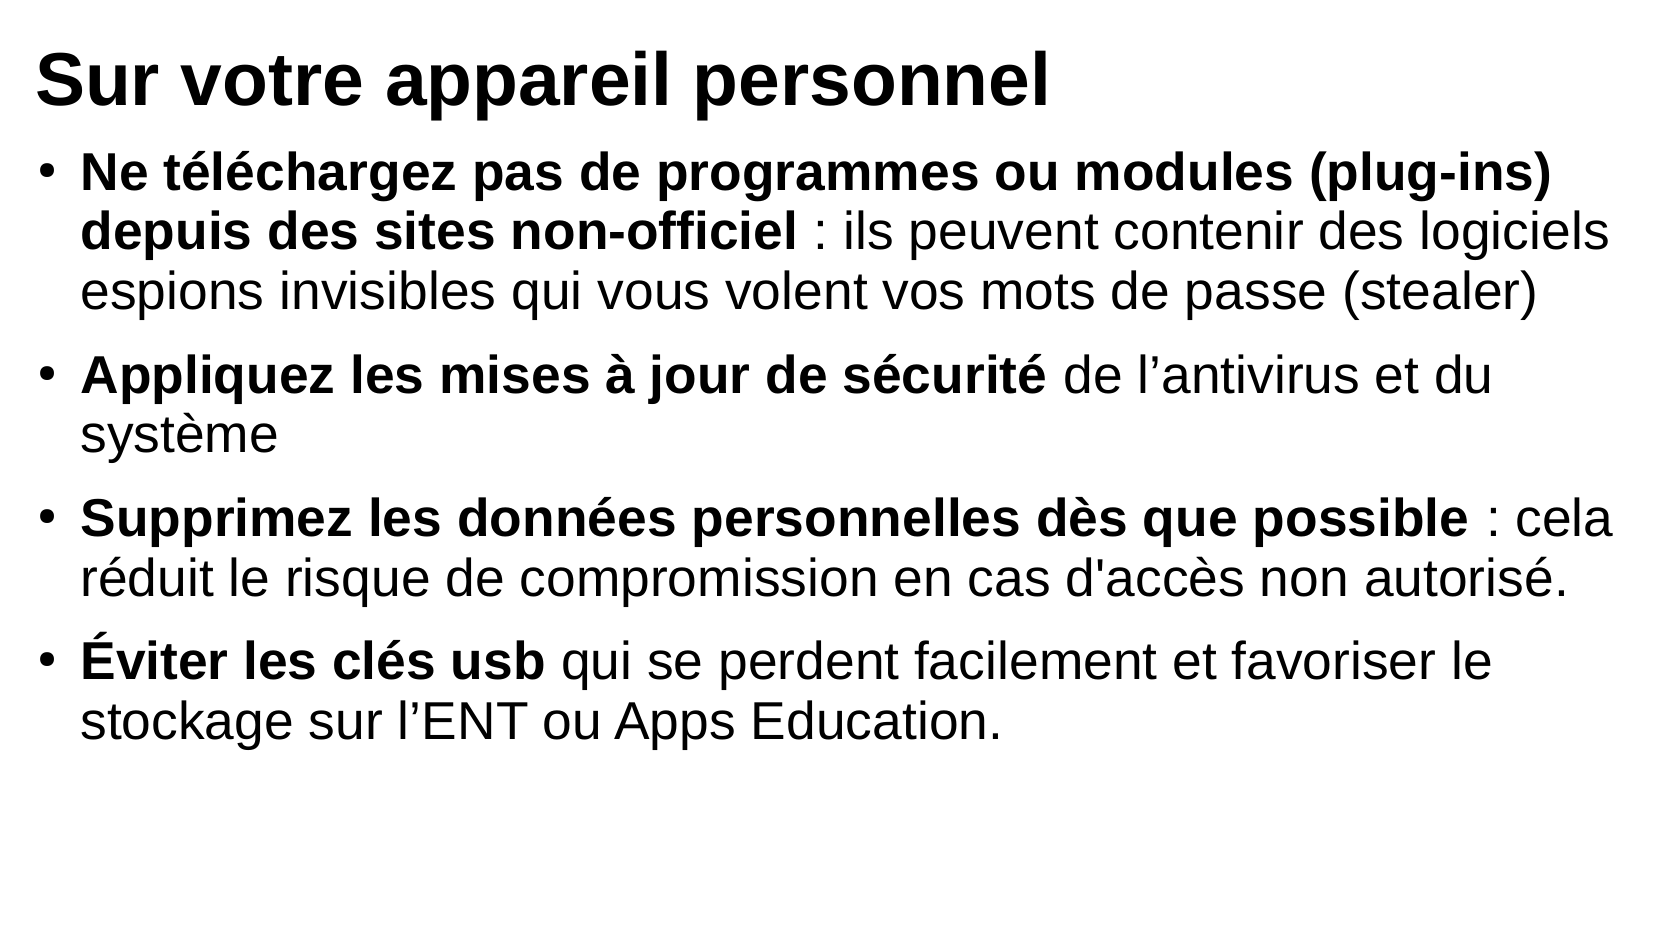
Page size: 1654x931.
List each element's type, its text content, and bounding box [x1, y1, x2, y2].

title Sur votre appareil personnel [35, 37, 1619, 141]
list Ne téléchargez pas de programmes ou modules (plug-ins) depuis des sites non-officiel : ils peuvent contenir des logiciels espions invisibles qui vous volent vos mots de passe (stealer) Appliquez les mises à jour de sécurité de l’antivirus et du système Supprimez les données personnelles dès que possible : cela réduit le risque de compromission en cas d'accès non autorisé. Éviter les clés usb qui se perdent facilement et favoriser le stockage sur l’ENT ou Apps Education. [23, 141, 1630, 758]
